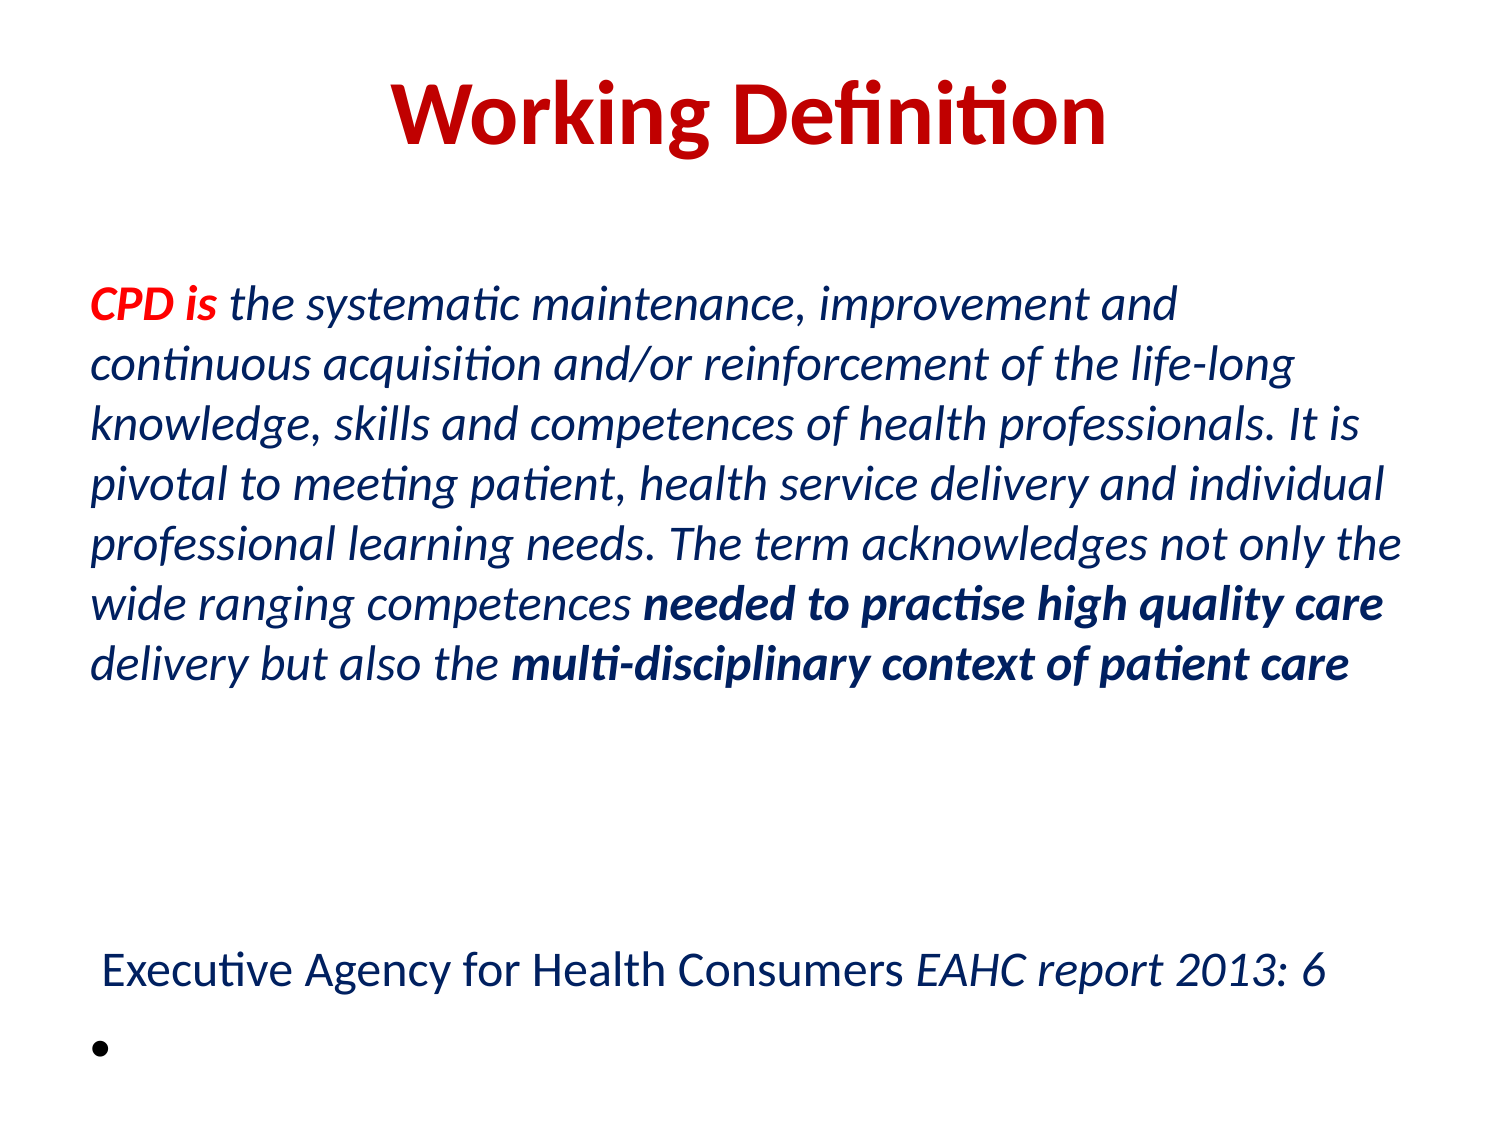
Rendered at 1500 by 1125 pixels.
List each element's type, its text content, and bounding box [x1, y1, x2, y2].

list CPD is the systematic maintenance, improvement and continuous acquisition and/or reinforcement of the life-long knowledge, skills and competences of health professionals. It is pivotal to meeting patient, health service delivery and individual professional learning needs. The term acknowledges not only the wide ranging competences needed to practise high quality care delivery but also the multi-disciplinary context of patient care Executive Agency for Health Consumers EAHC report 2013: 6 [75, 262, 1426, 1005]
title Working Definition [75, 45, 1426, 233]
